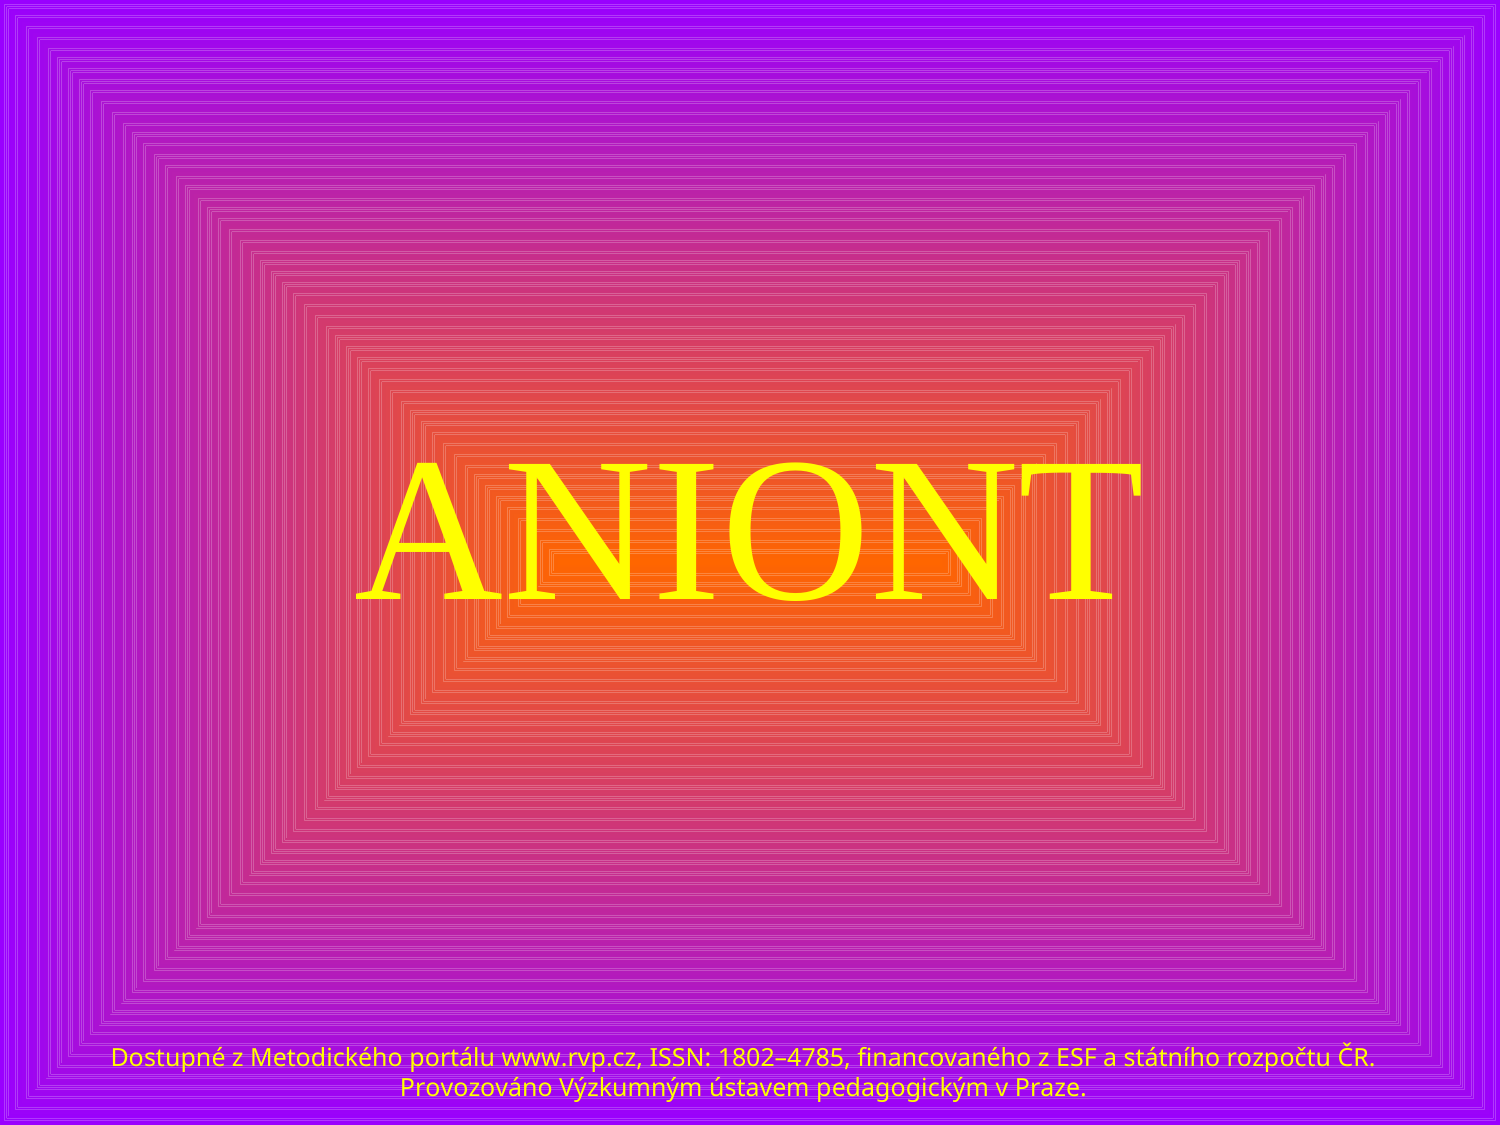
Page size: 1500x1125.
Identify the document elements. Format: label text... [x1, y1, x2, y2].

text_box ANIONT [0, 385, 1500, 649]
text_box Dostupné z Metodického portálu www.rvp.cz, ISSN: 1802–4785, financovaného z ESF a státního rozpočtu ČR. Provozováno Výzkumným ústavem pedagogickým v Praze. [35, 1041, 1454, 1102]
